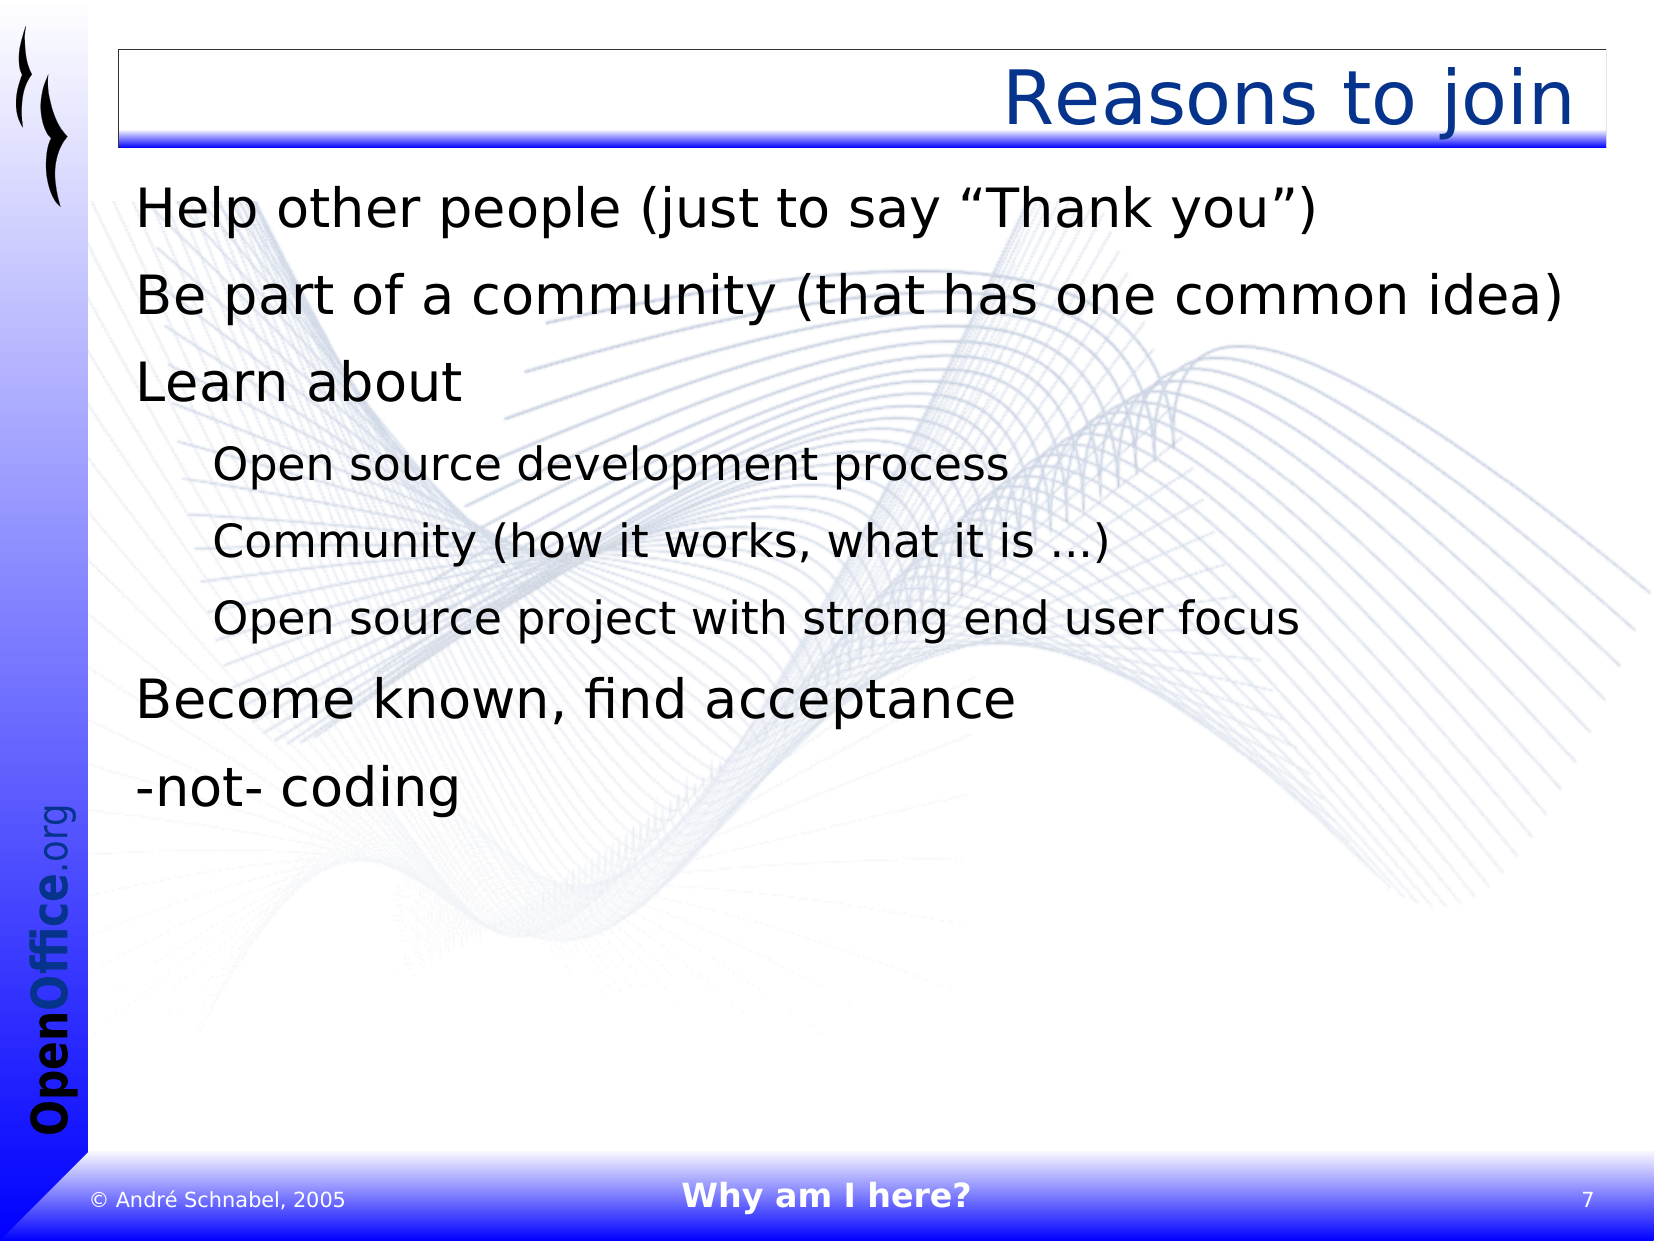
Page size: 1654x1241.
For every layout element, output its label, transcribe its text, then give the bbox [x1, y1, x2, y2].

list Help other people (just to say “Thank you”) Be part of a community (that has one common idea) Learn about Open source development process Community (how it works, what it is ...) Open source project with strong end user focus Become known, find acceptance -not- coding [118, 177, 1607, 1109]
title Reasons to join [118, 49, 1607, 148]
